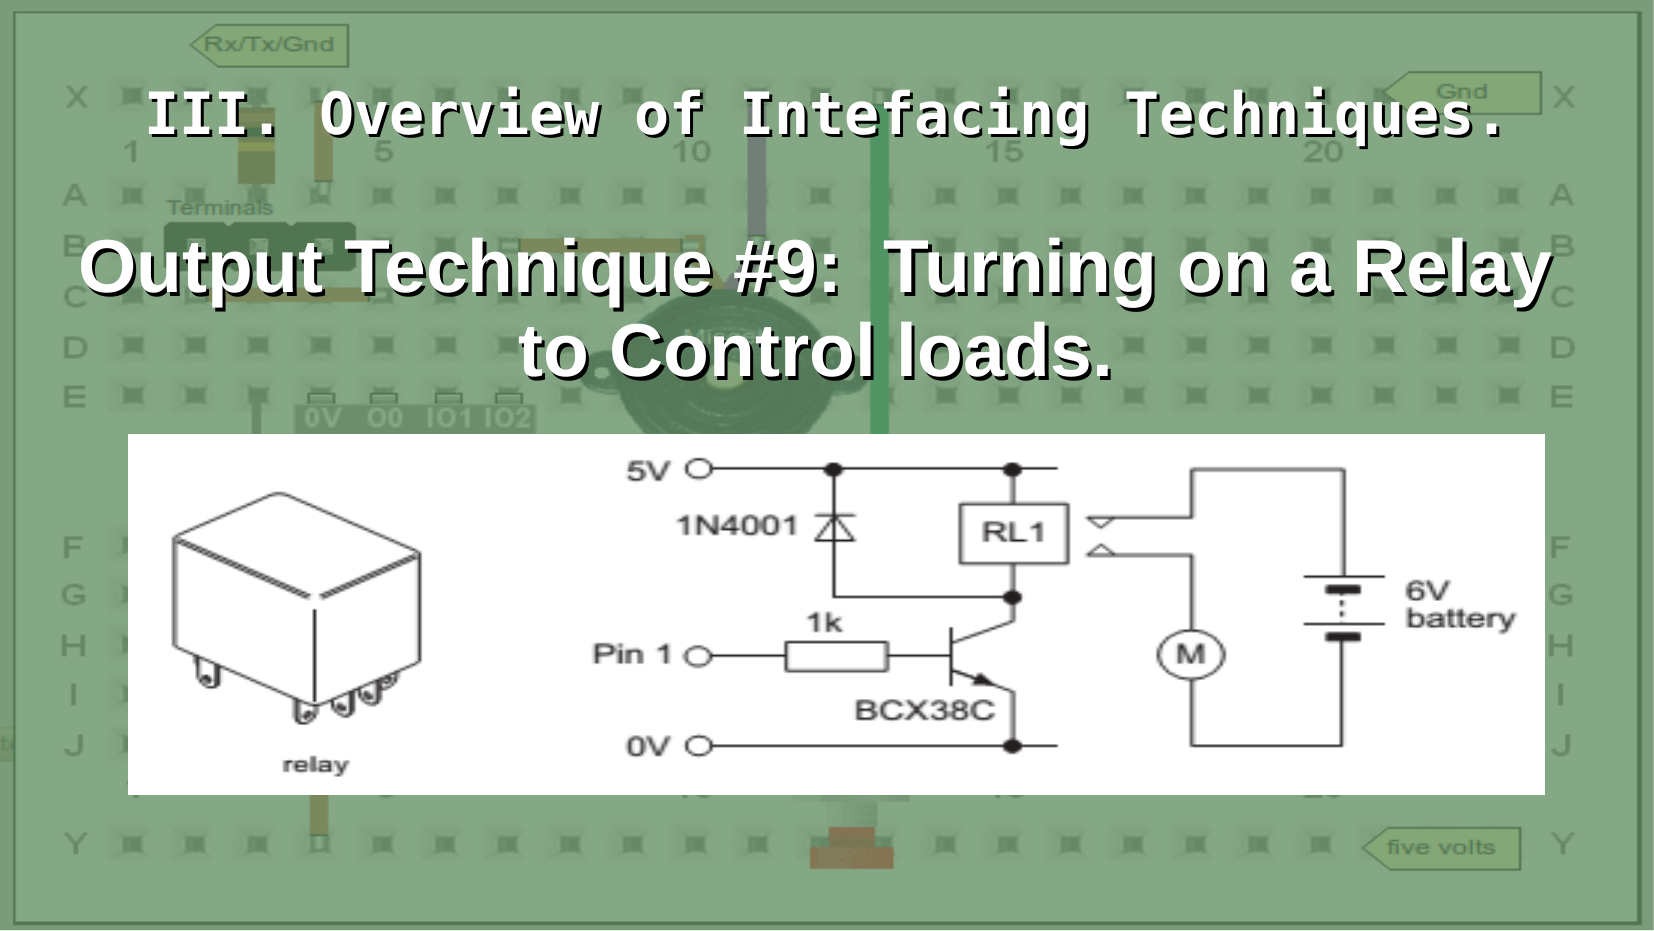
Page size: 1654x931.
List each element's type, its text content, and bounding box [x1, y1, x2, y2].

subtitle Output Technique #9: Turning on a Relay to Control loads. [71, 225, 1561, 886]
title III. Overview of Intefacing Techniques. [82, 28, 1571, 202]
picture [0, 0, 1654, 931]
